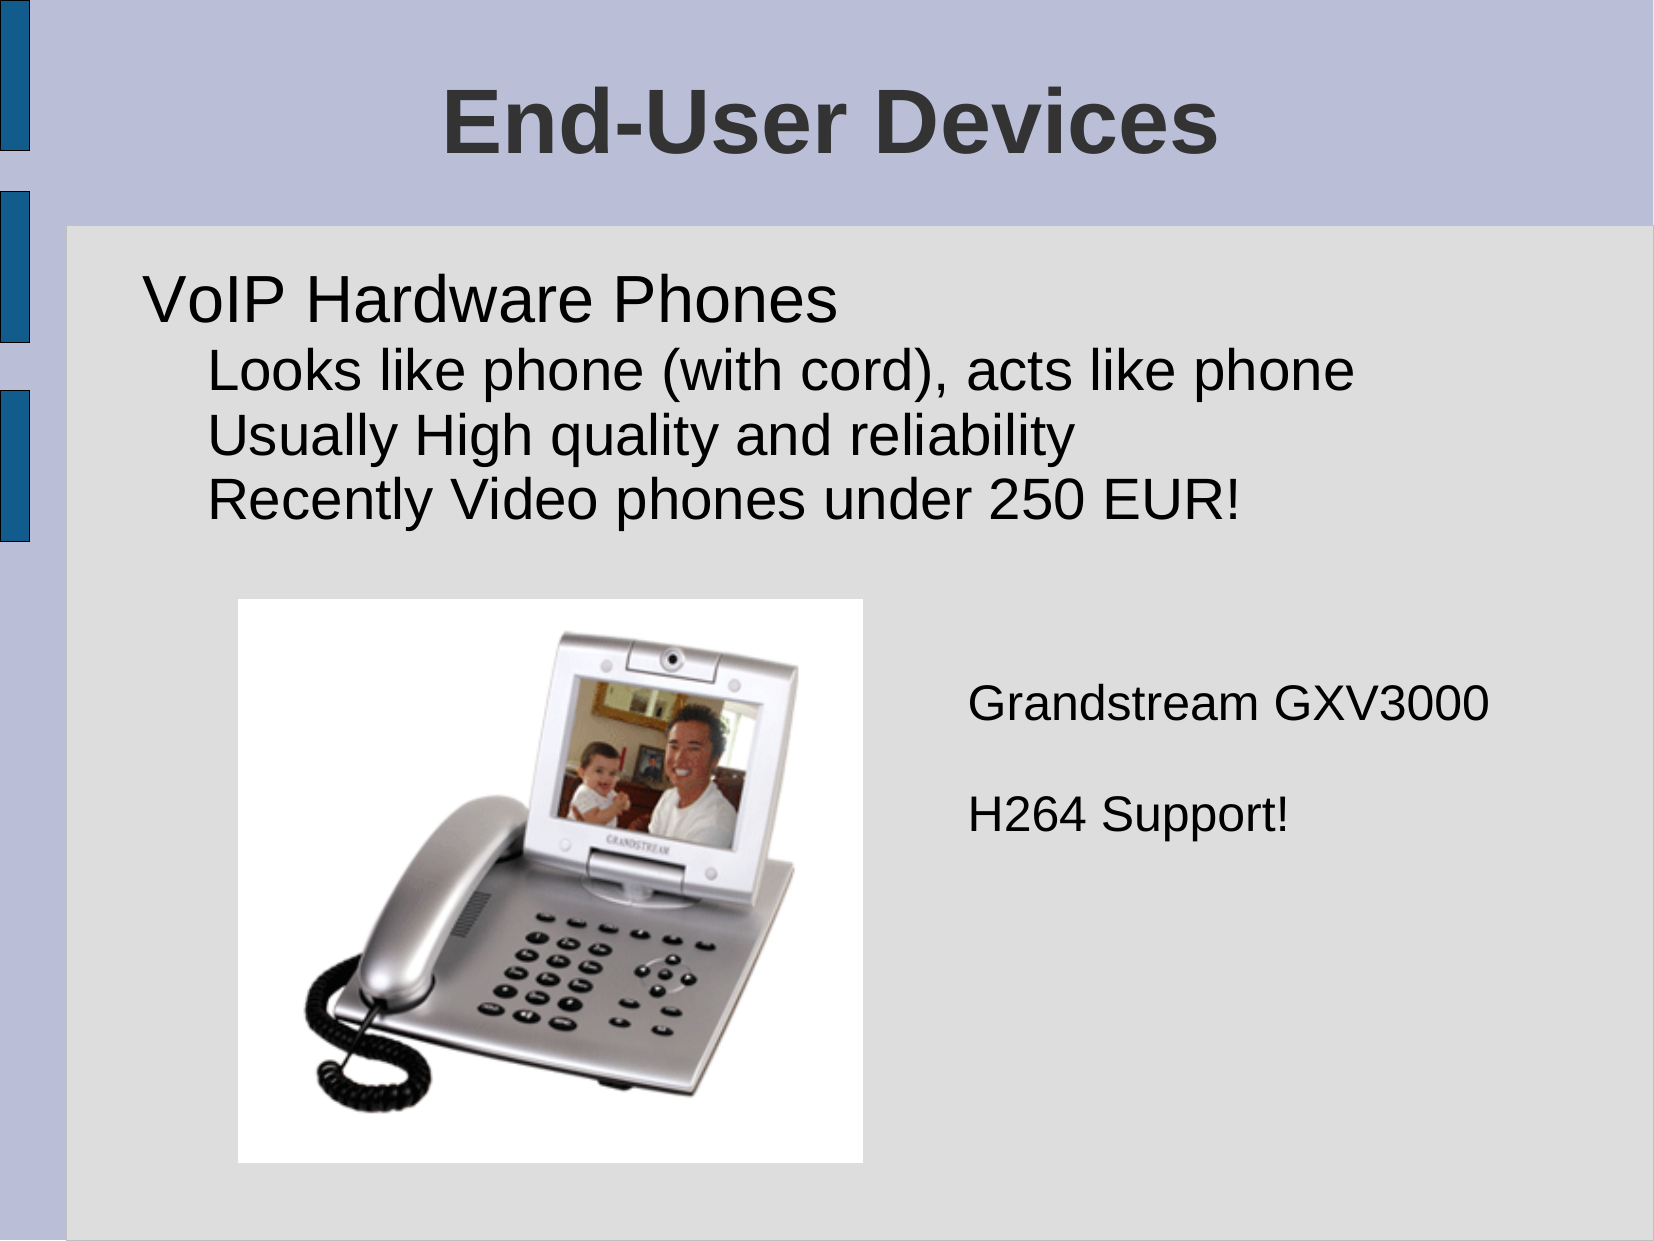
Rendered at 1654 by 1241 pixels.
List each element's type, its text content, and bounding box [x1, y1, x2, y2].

picture [238, 599, 863, 1163]
title End-User Devices [125, 17, 1538, 226]
list VoIP Hardware Phones Looks like phone (with cord), acts like phone Usually High quality and reliability Recently Video phones under 250 EUR! [112, 262, 1613, 601]
text_box Grandstream GXV3000 H264 Support! [967, 675, 1480, 843]
